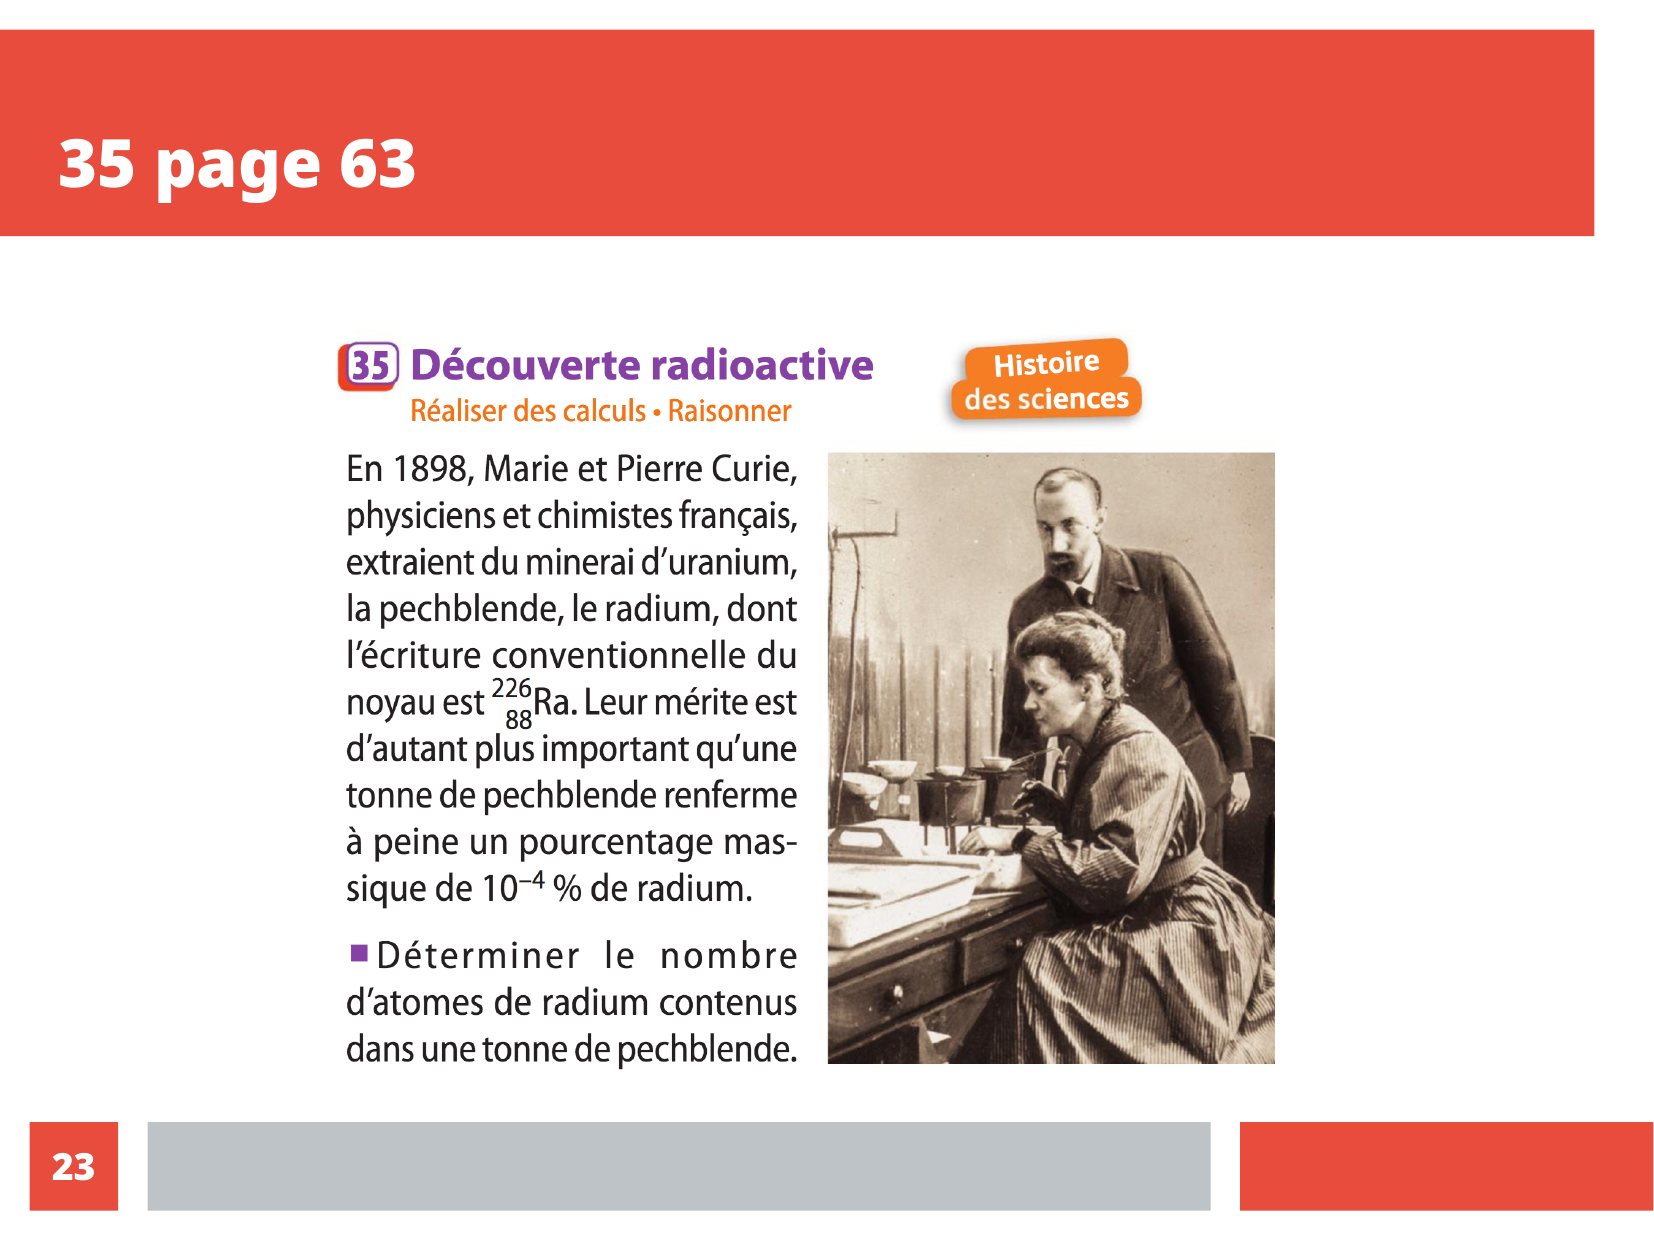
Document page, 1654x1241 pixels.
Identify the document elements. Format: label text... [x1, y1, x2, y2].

title 35 page 63 [59, 59, 1595, 207]
picture [329, 324, 1295, 1093]
